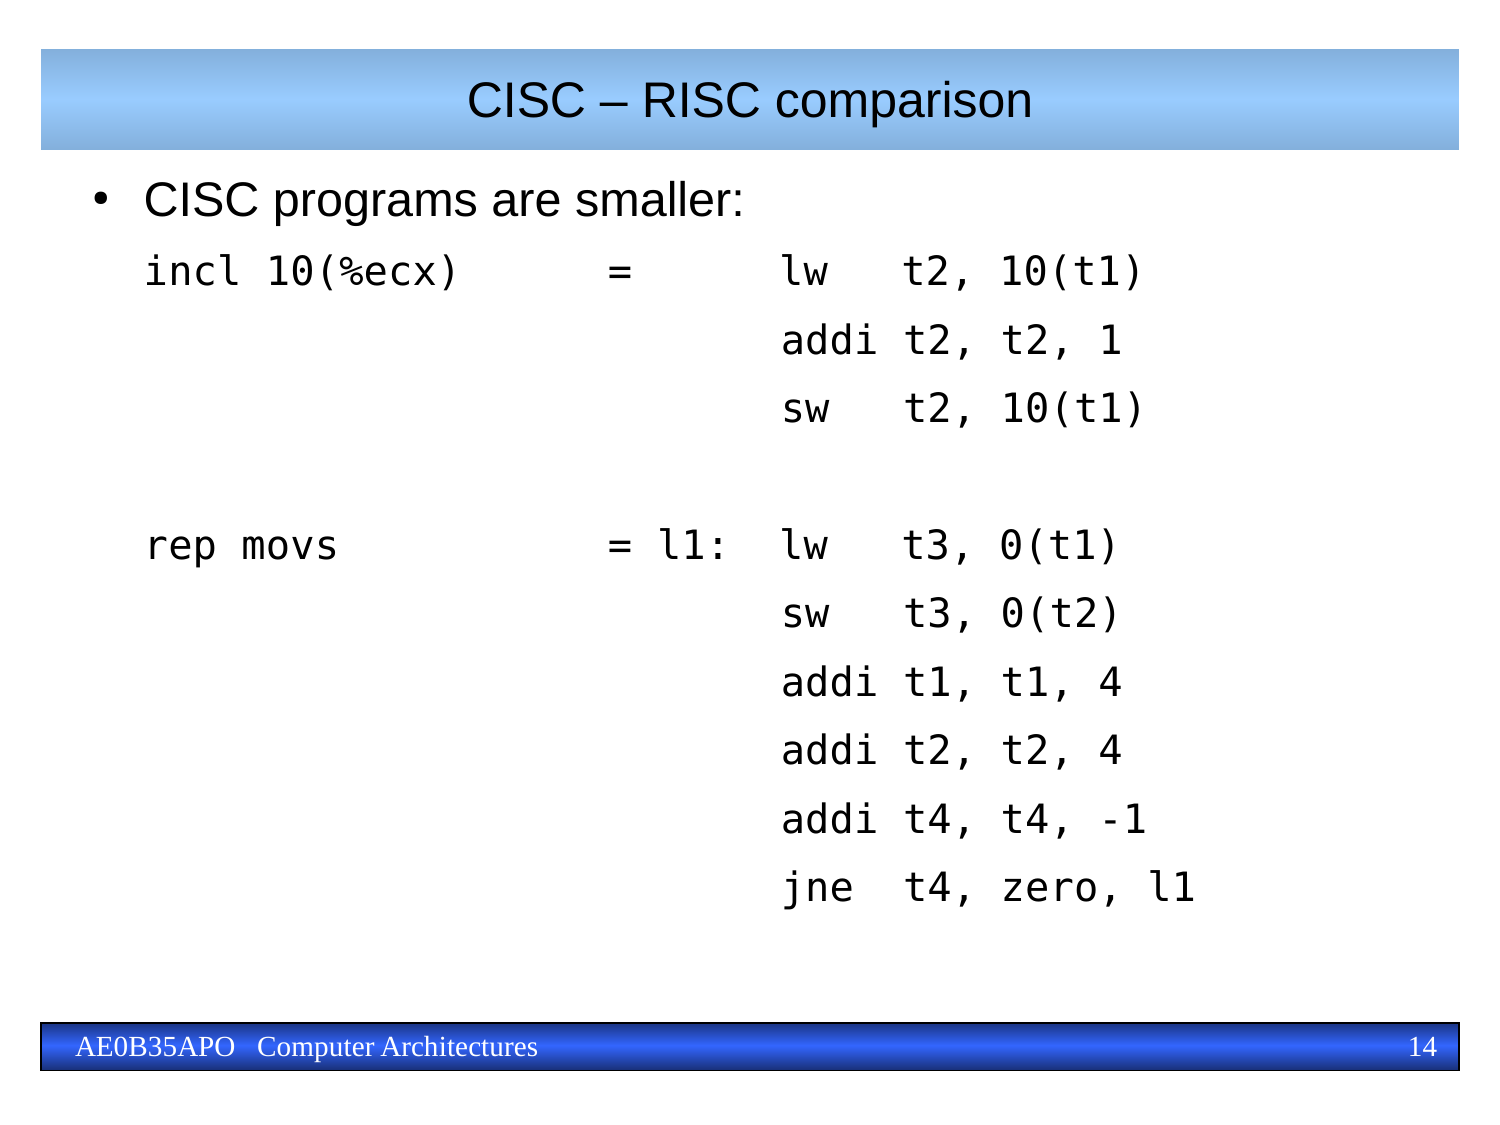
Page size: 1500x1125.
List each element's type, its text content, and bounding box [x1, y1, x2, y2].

title CISC – RISC comparison [41, 49, 1459, 150]
list CISC programs are smaller: incl 10(%ecx) = lw t2, 10(t1) addi t2, t2, 1 sw t2, 10(t1) rep movs = l1: lw t3, 0(t1) sw t3, 0(t2) addi t1, t1, 4 addi t2, t2, 4 addi t4, t4, -1 jne t4, zero, l1 [75, 172, 1426, 916]
